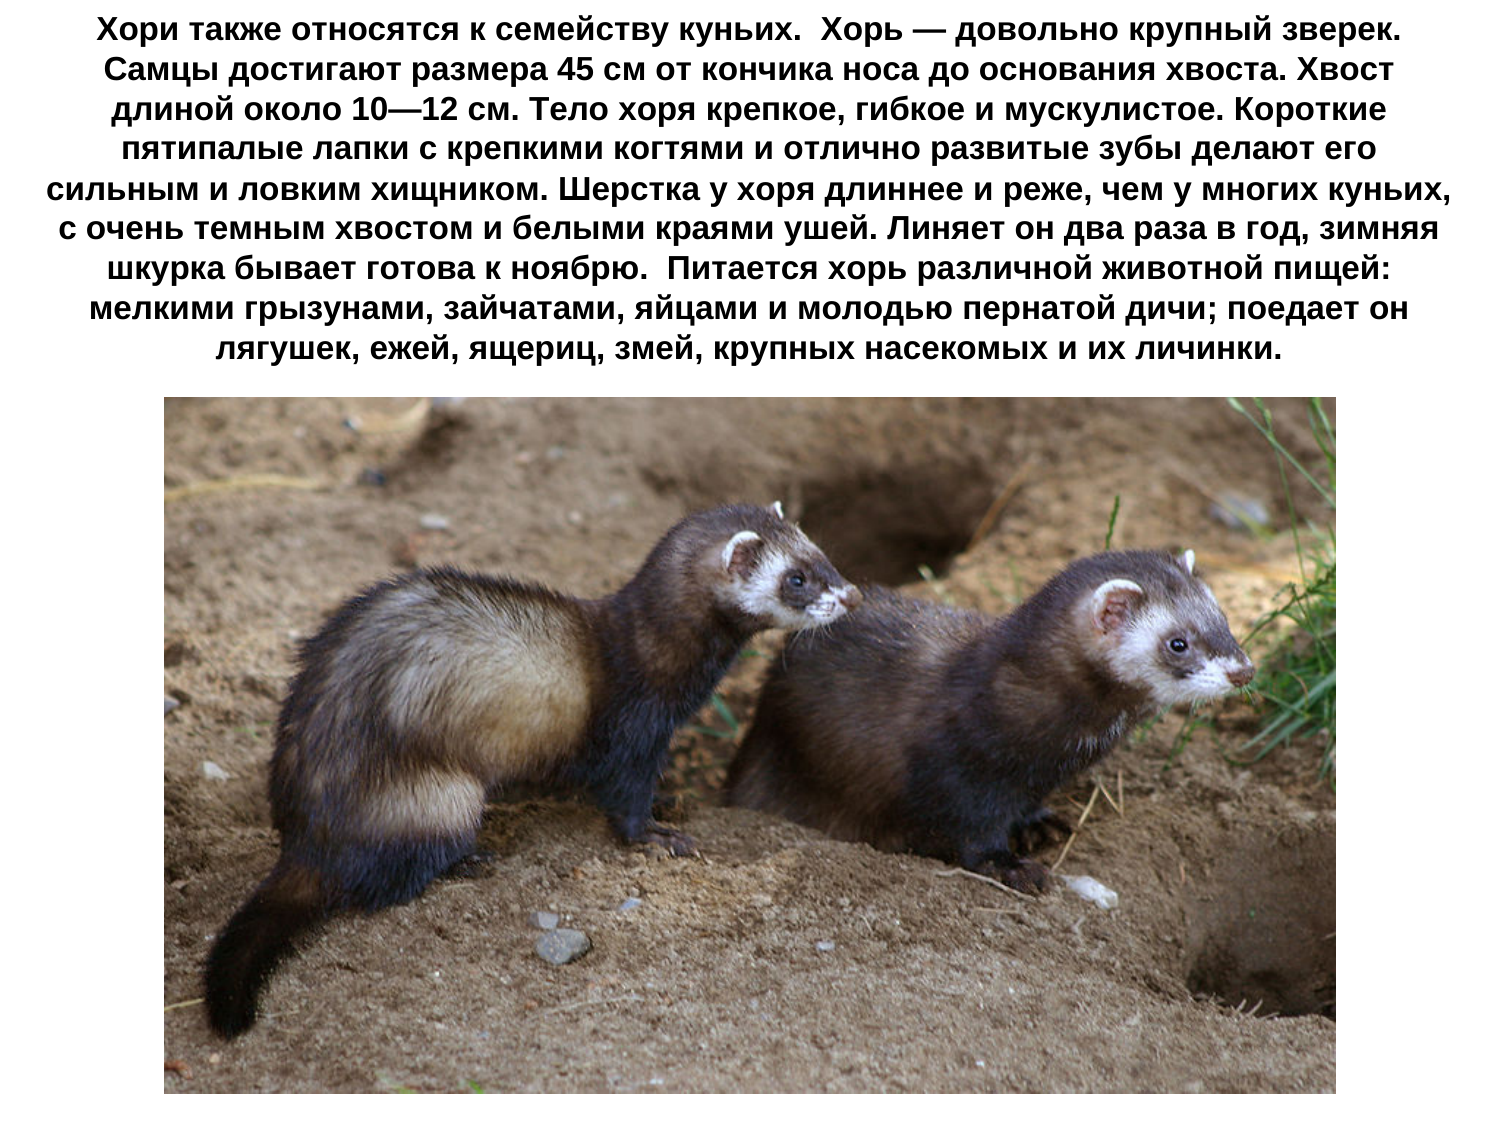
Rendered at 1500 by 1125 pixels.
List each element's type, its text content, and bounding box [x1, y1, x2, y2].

picture [164, 397, 1336, 1094]
title Хори также относятся к семейству куньих. Хорь — довольно крупный зверек. Самцы достигают размера 45 см от кончика носа до основания хвоста. Хвост длиной около 10—12 см. Тело хоря крепкое, гибкое и мускулистое. Короткие пятипалые лапки с крепкими когтями и отлично развитые зубы делают его сильным и ловким хищником. Шерстка у хоря длиннее и реже, чем у многих куньих, с очень темным хвостом и белыми краями ушей. Линяет он два раза в год, зимняя шкурка бывает готова к ноябрю. Питается хорь различной животной пищей: мелкими грызунами, зайчатами, яйцами и молодью пернатой дичи; поедает он лягушек, ежей, ящериц, змей, крупных насекомых и их личинки. [29, 0, 1471, 414]
